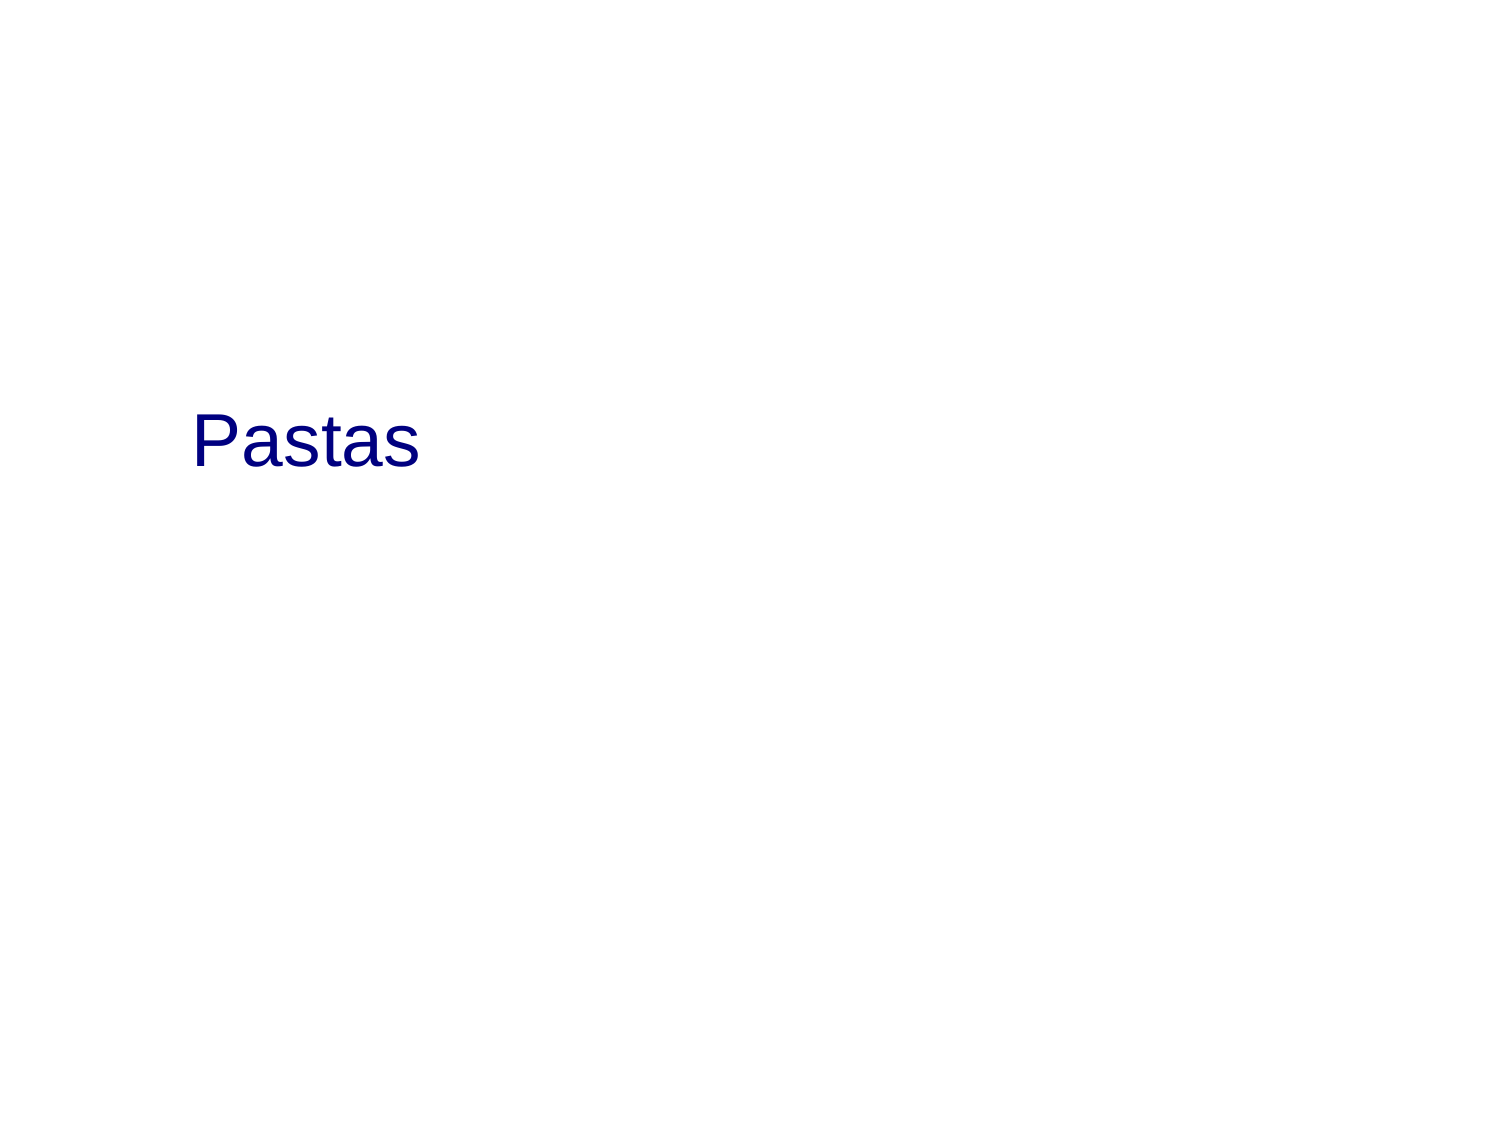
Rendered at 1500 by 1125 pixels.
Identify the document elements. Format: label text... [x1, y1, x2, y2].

text_box Pastas [177, 383, 945, 489]
